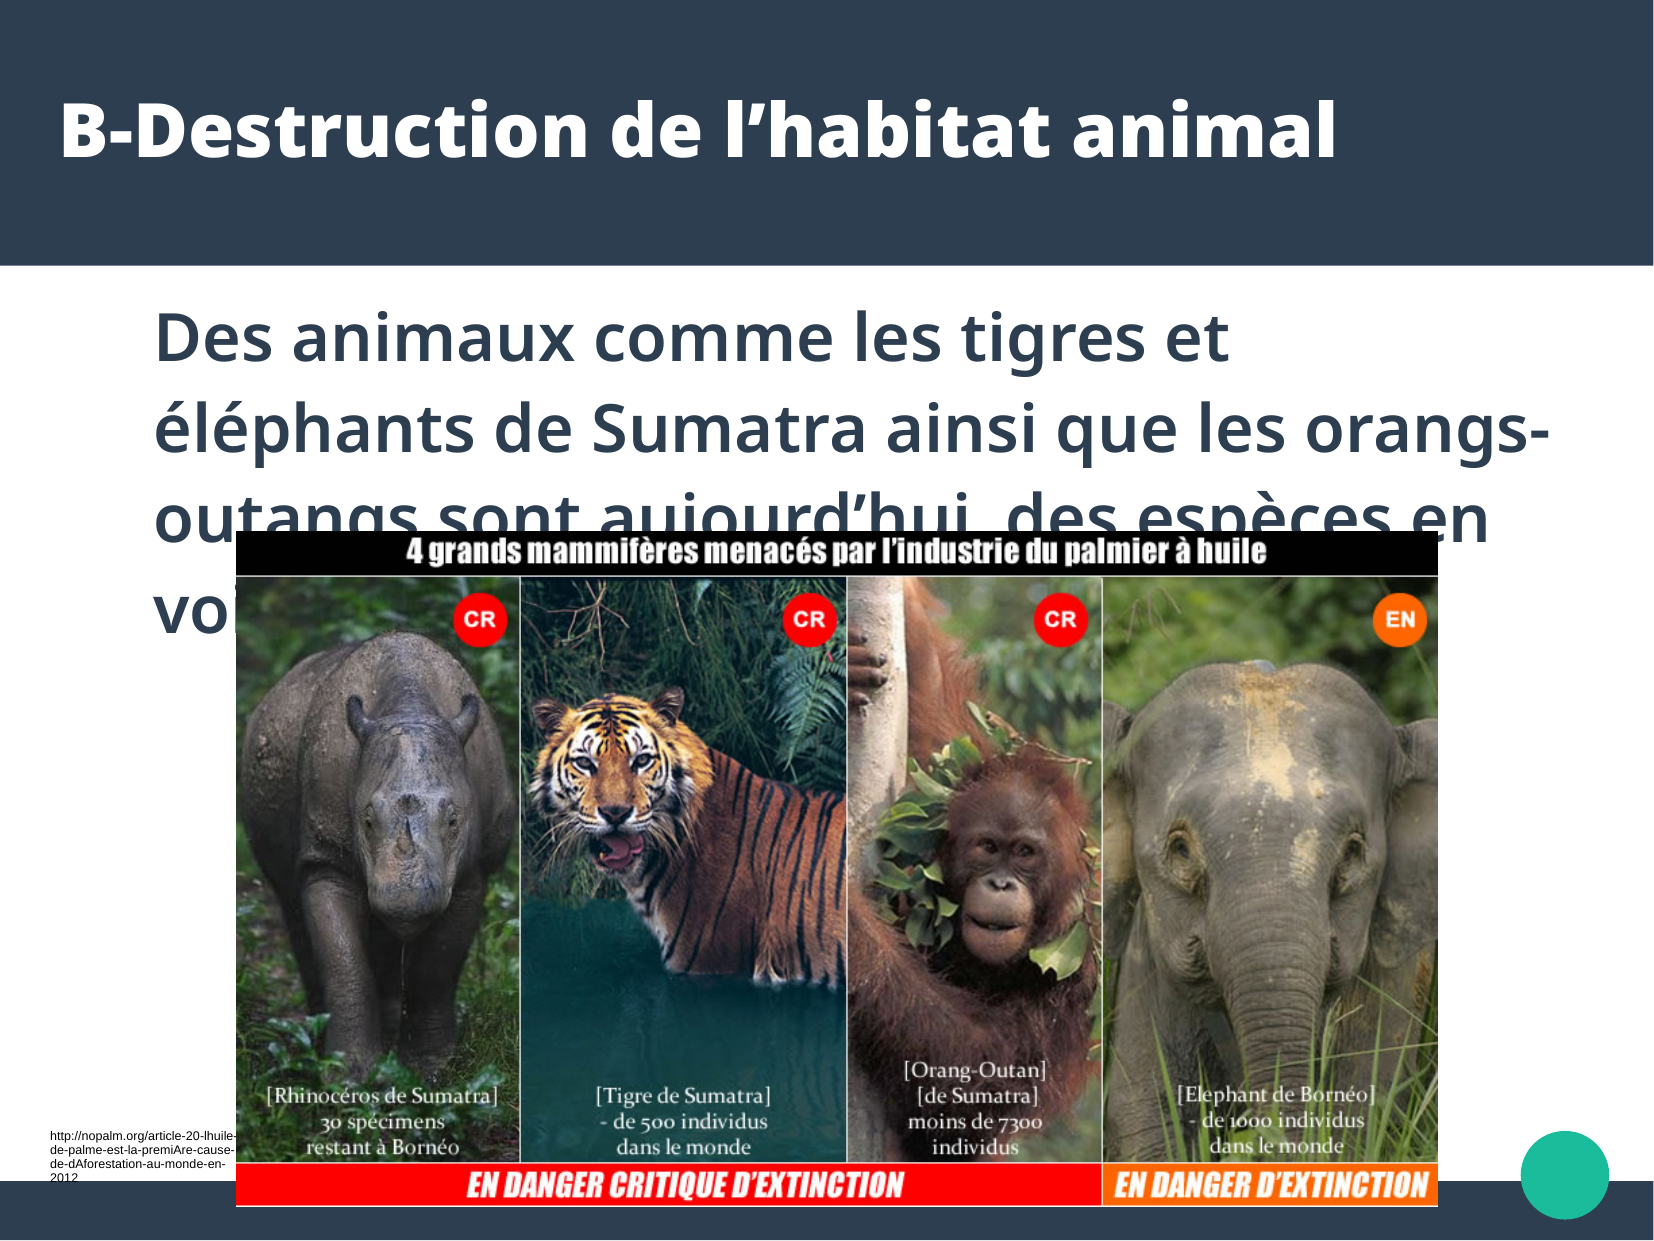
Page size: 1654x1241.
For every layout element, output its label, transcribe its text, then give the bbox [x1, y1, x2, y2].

text_box http://nopalm.org/article-20-lhuile-de-palme-est-la-premiAre-cause-de-dAforestation-au-monde-en-2012 [35, 1122, 260, 1221]
title B-Destruction de l’habitat animal [59, 49, 1595, 207]
list Des animaux comme les tigres et éléphants de Sumatra ainsi que les orangs-outangs sont aujourd’hui des espèces en voie de disparition. [82, 290, 1571, 1010]
picture [236, 531, 1438, 1207]
